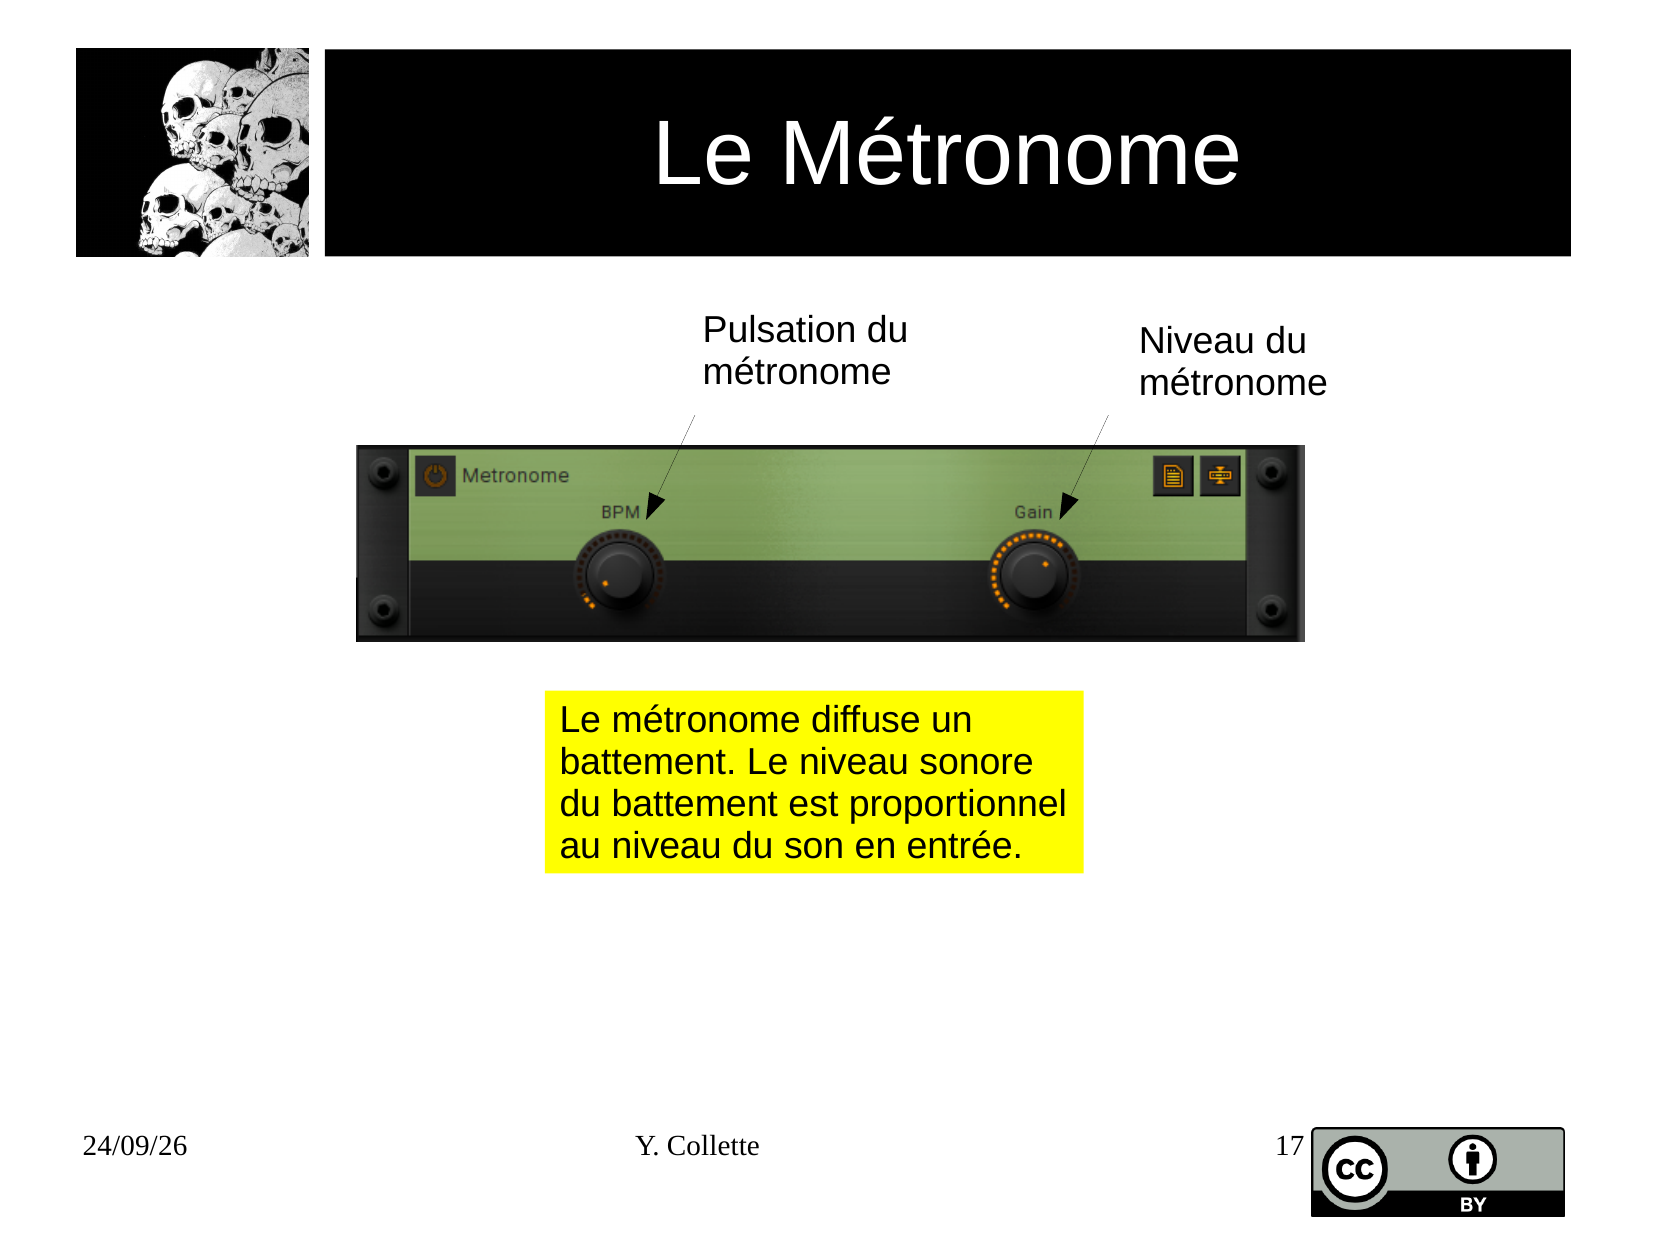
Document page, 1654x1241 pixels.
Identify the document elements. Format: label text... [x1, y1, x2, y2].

text_box Pulsation du métronome [687, 300, 931, 400]
picture [1311, 1127, 1565, 1217]
picture [356, 445, 1305, 642]
text_box Niveau du métronome [1124, 312, 1351, 412]
text_box Le métronome diffuse un battement. Le niveau sonore du battement est proportionnel au niveau du son en entrée. [544, 690, 1084, 874]
title Le Métronome [324, 49, 1571, 257]
picture [76, 48, 309, 257]
